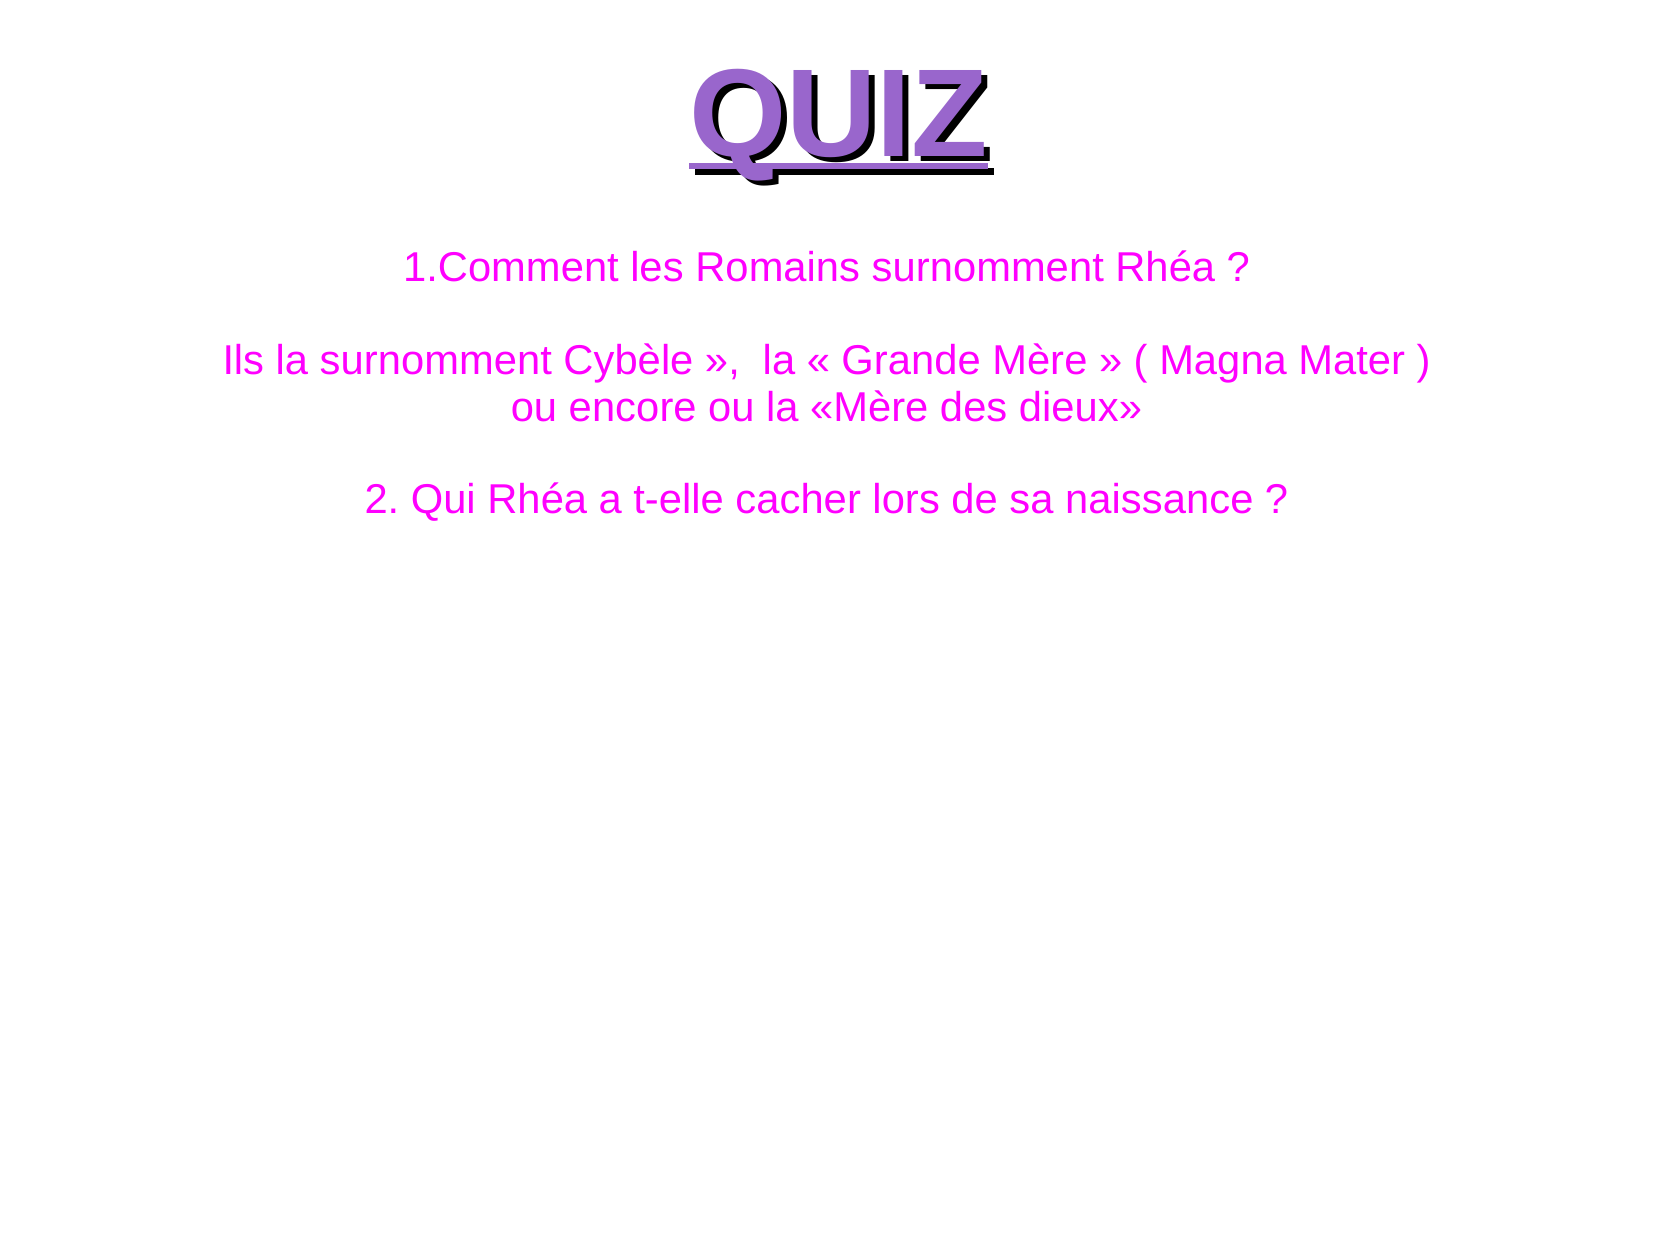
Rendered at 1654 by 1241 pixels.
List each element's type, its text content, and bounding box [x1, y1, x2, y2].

text_box 1.Comment les Romains surnomment Rhéa ? Ils la surnomment Cybèle », la « Grande Mère » ( Magna Mater ) ou encore ou la «Mère des dieux» 2. Qui Rhéa a t-elle cacher lors de sa naissance ? [0, 190, 1654, 1241]
text_box QUIZ [35, 35, 1642, 190]
